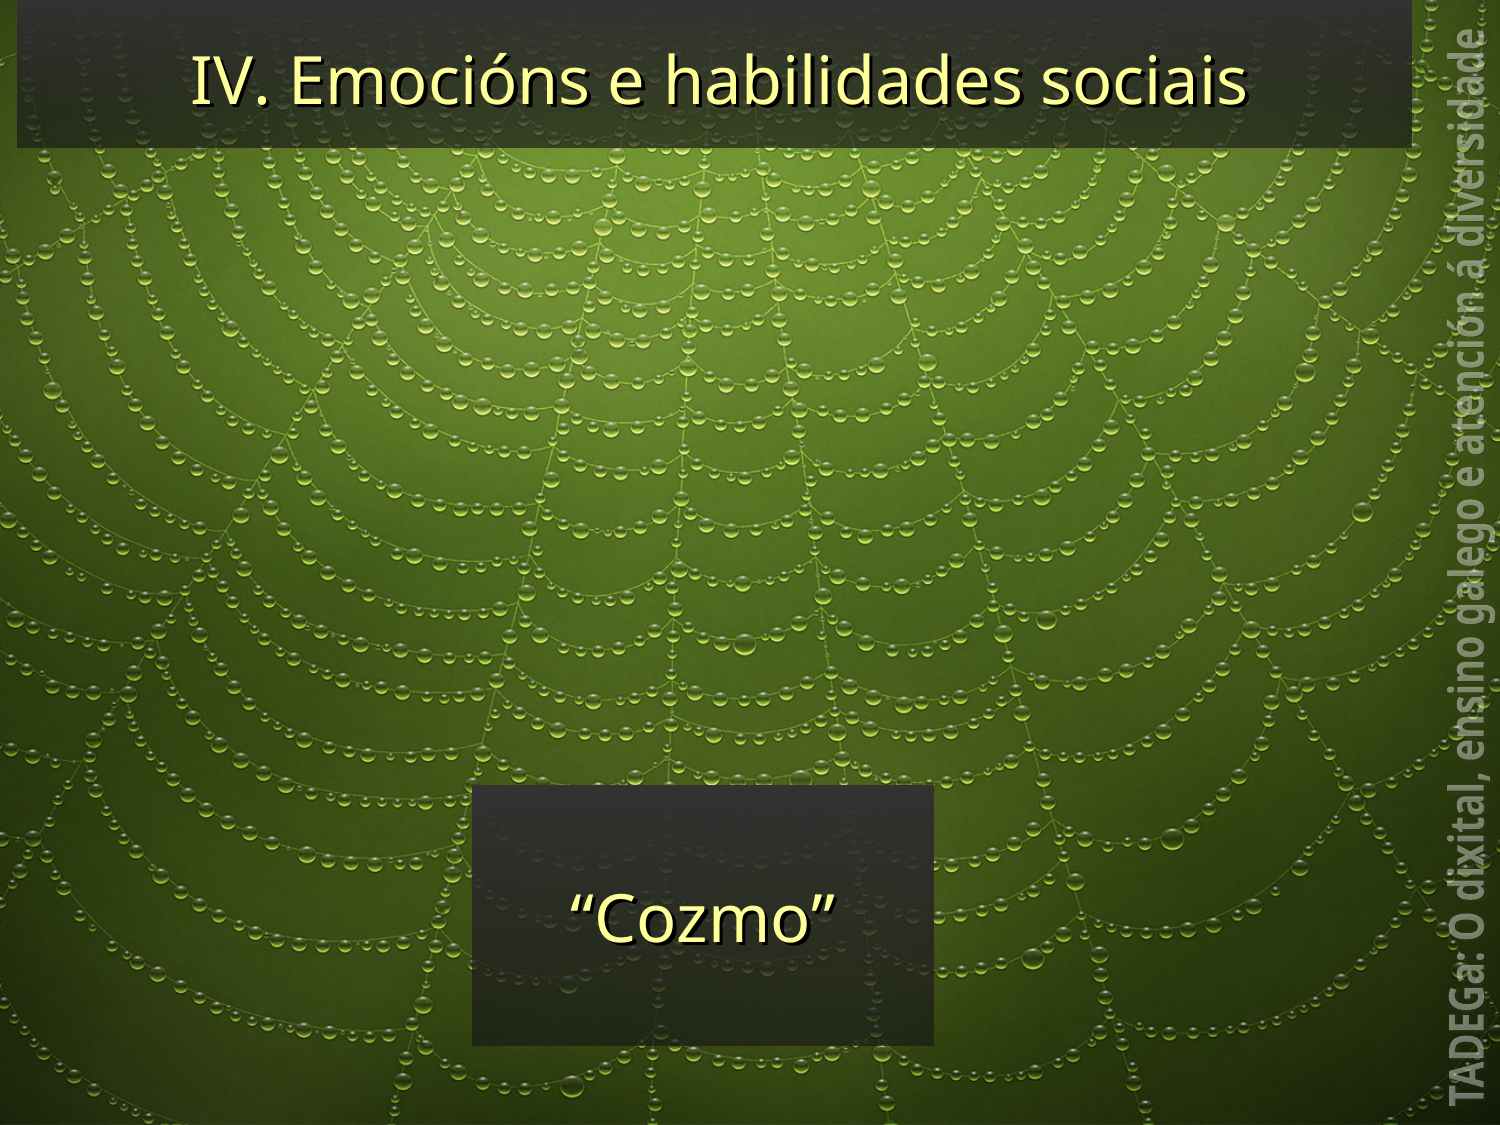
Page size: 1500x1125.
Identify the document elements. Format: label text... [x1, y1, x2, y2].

picture [0, 0, 1500, 1125]
title IV. Emocións e habilidades sociais [29, 19, 1412, 136]
text_box [17, 0, 1412, 148]
title “Cozmo” [472, 785, 934, 1046]
